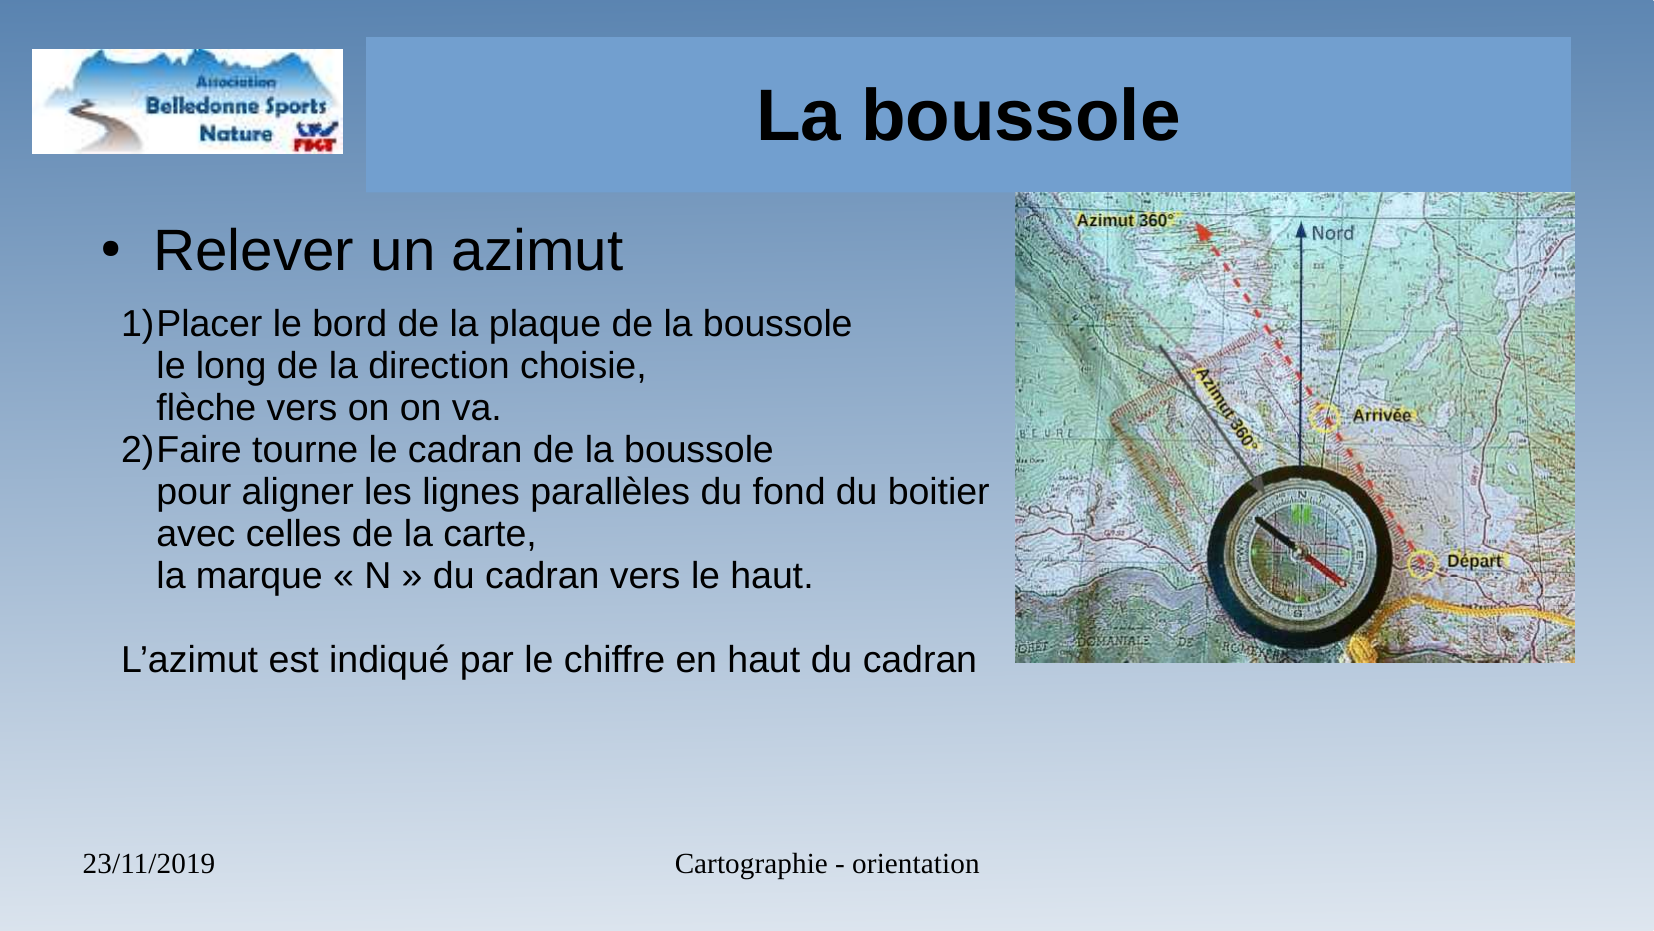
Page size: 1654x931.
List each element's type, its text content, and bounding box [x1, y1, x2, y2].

title La boussole [366, 37, 1571, 193]
picture [32, 49, 343, 154]
list Relever un azimut [82, 217, 768, 308]
text_box Placer le bord de la plaque de la boussole le long de la direction choisie, flèche vers on on va. Faire tourne le cadran de la boussole pour aligner les lignes parallèles du fond du boitier avec celles de la carte, la marque « N » du cadran vers le haut. L’azimut est indiqué par le chiffre en haut du cadran [106, 295, 1005, 688]
picture [1015, 192, 1575, 663]
